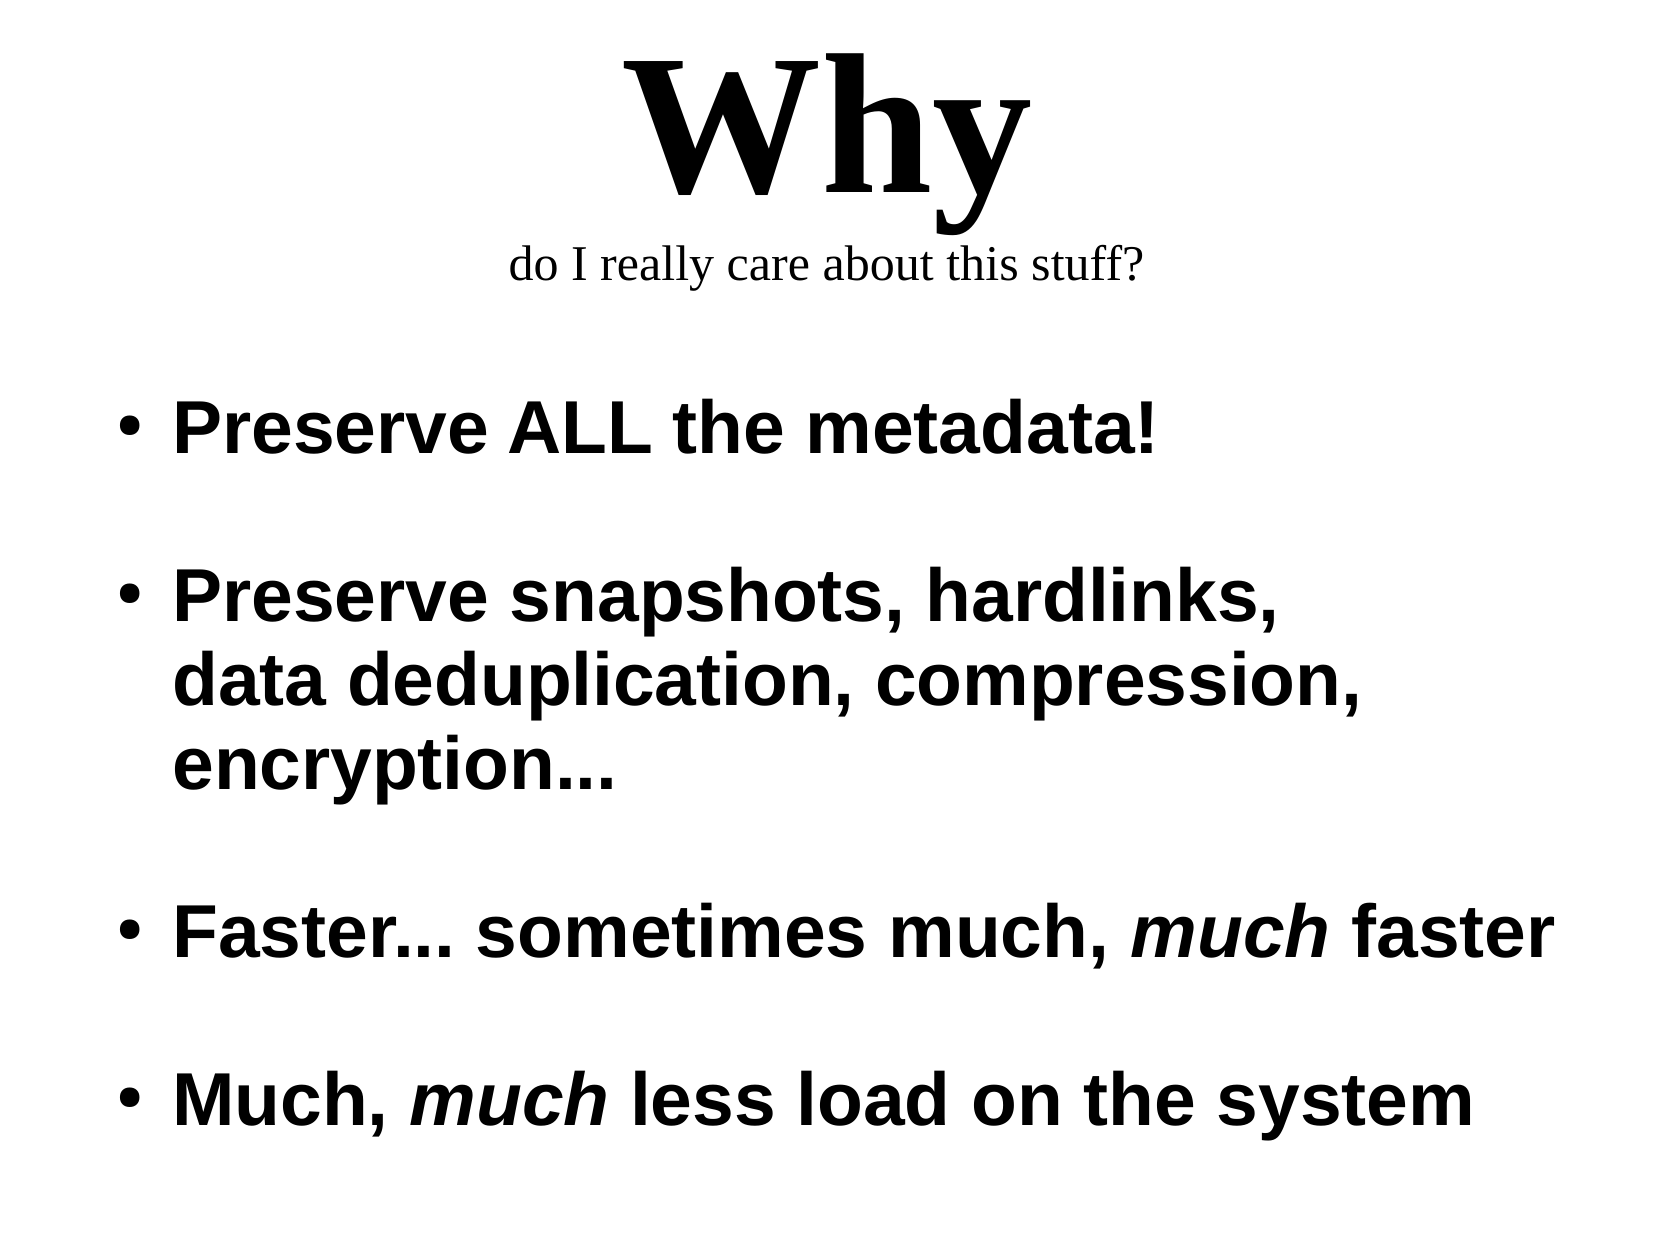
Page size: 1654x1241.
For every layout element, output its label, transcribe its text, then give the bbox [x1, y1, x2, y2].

title Why do I really care about this stuff? [82, 14, 1571, 292]
table_header Preserve ALL the metadata! Preserve snapshots, hardlinks, data deduplication, compression, encryption... Faster... sometimes much, much faster Much, much less load on the system [101, 294, 1601, 1233]
